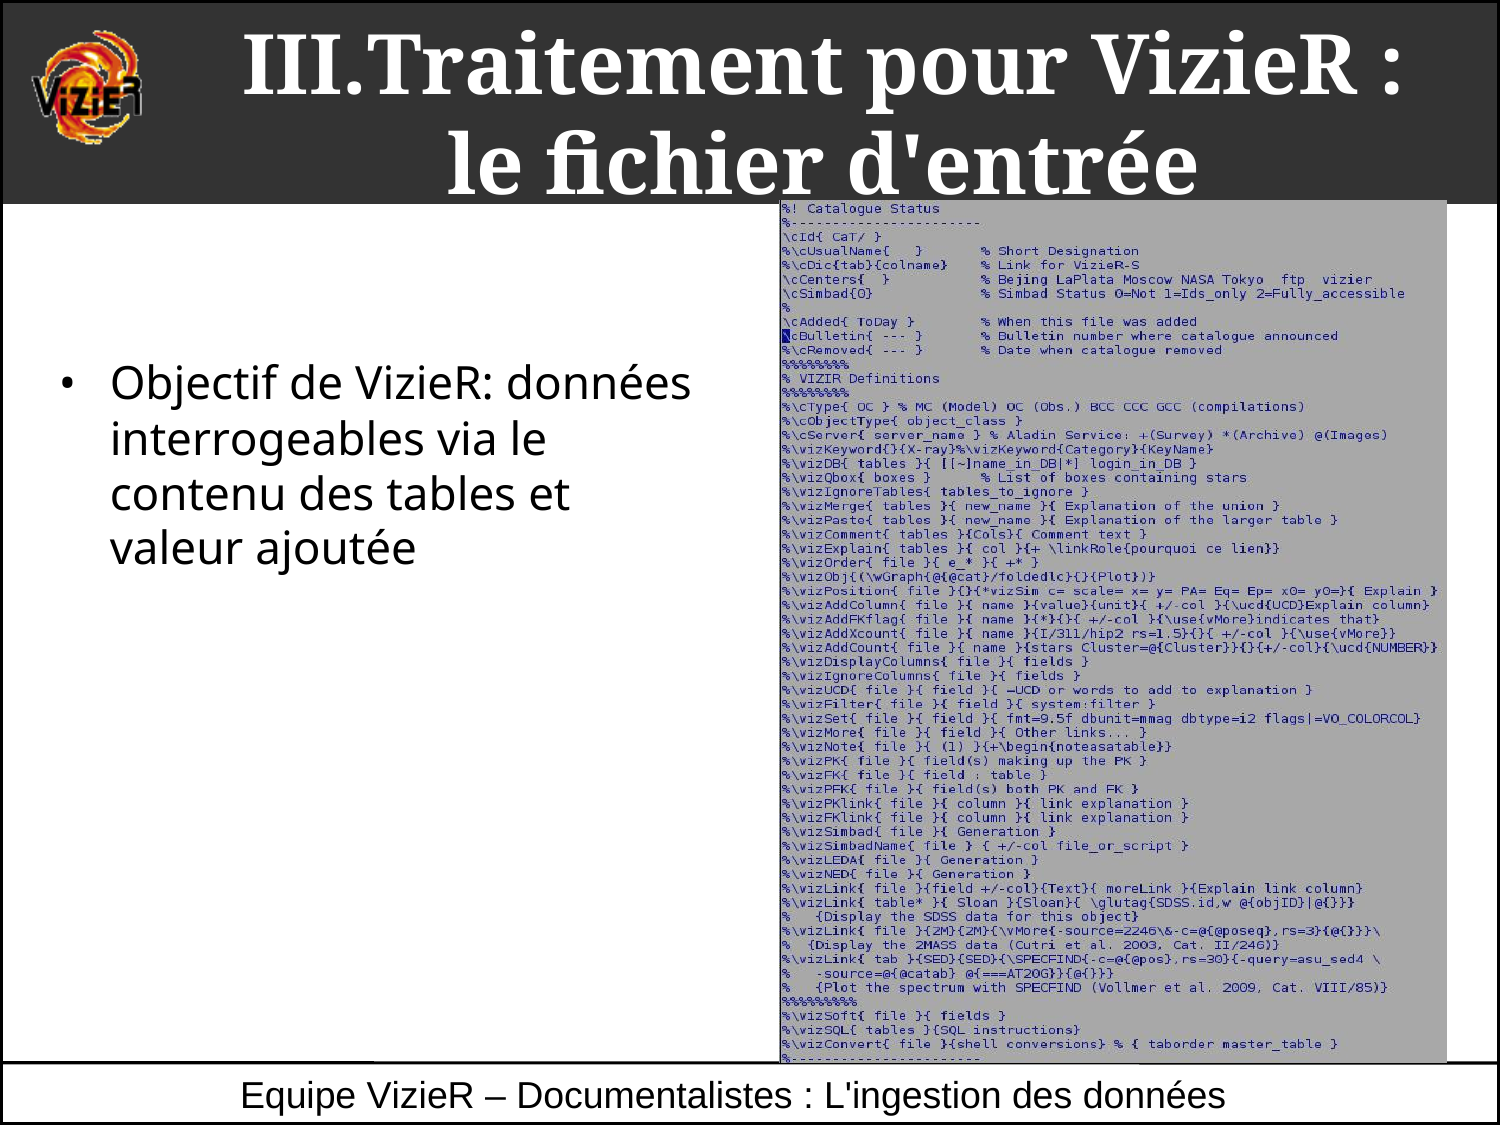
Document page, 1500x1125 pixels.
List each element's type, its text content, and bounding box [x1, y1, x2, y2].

picture [779, 200, 1447, 1063]
list Objectif de VizieR: données interrogeables via le contenu des tables et valeur ajoutée [59, 354, 709, 945]
picture [29, 29, 147, 148]
title III.Traitement pour VizieR : le fichier d'entrée [147, 3, 1500, 219]
